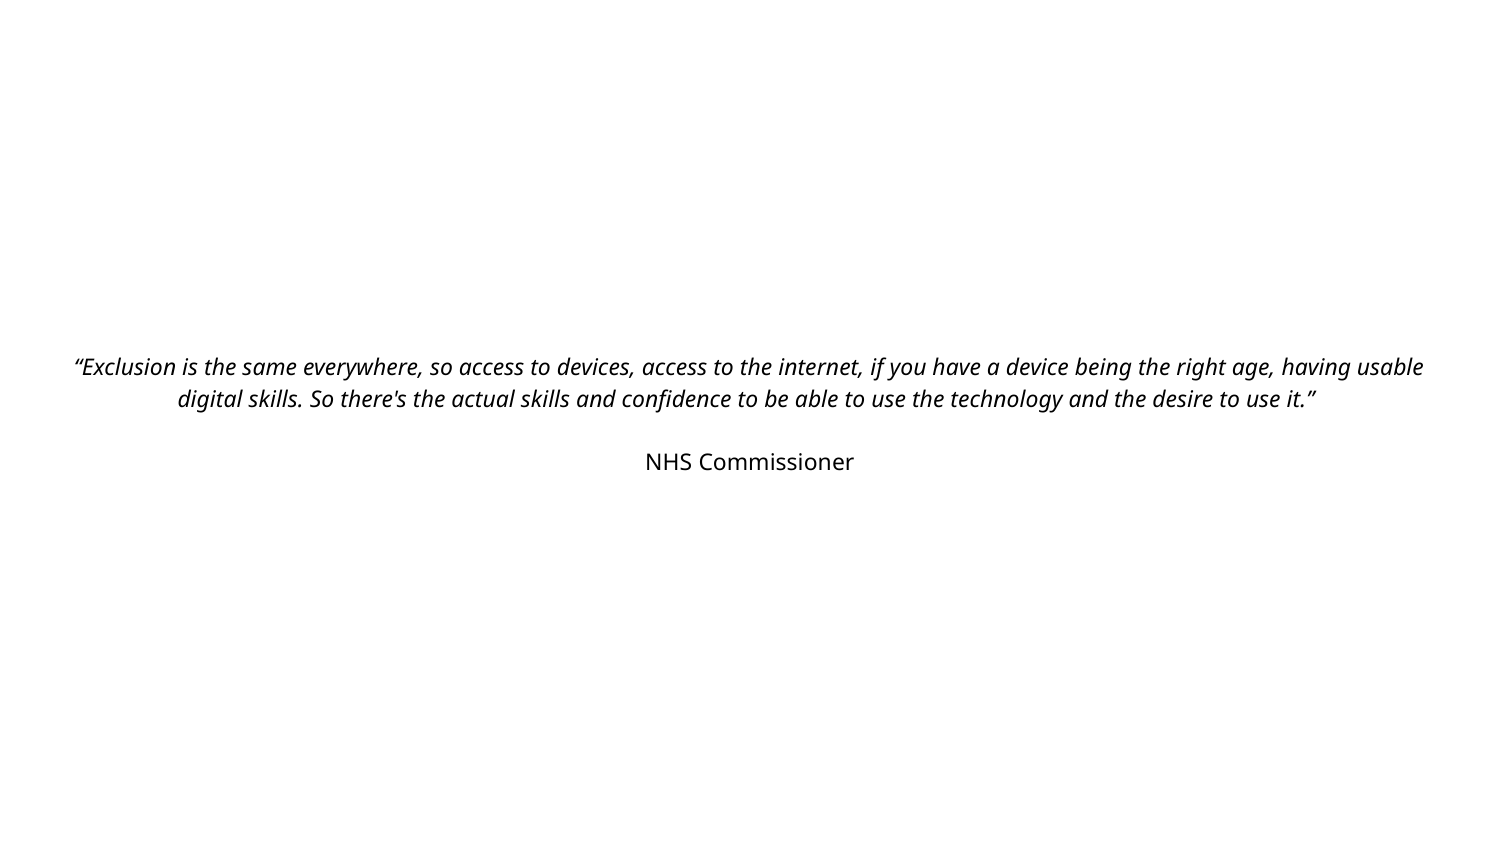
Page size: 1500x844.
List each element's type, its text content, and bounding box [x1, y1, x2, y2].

list “Exclusion is the same everywhere, so access to devices, access to the internet, if you have a device being the right age, having usable digital skills. So there's the actual skills and confidence to be able to use the technology and the desire to use it.” NHS Commissioner [51, 189, 1449, 750]
